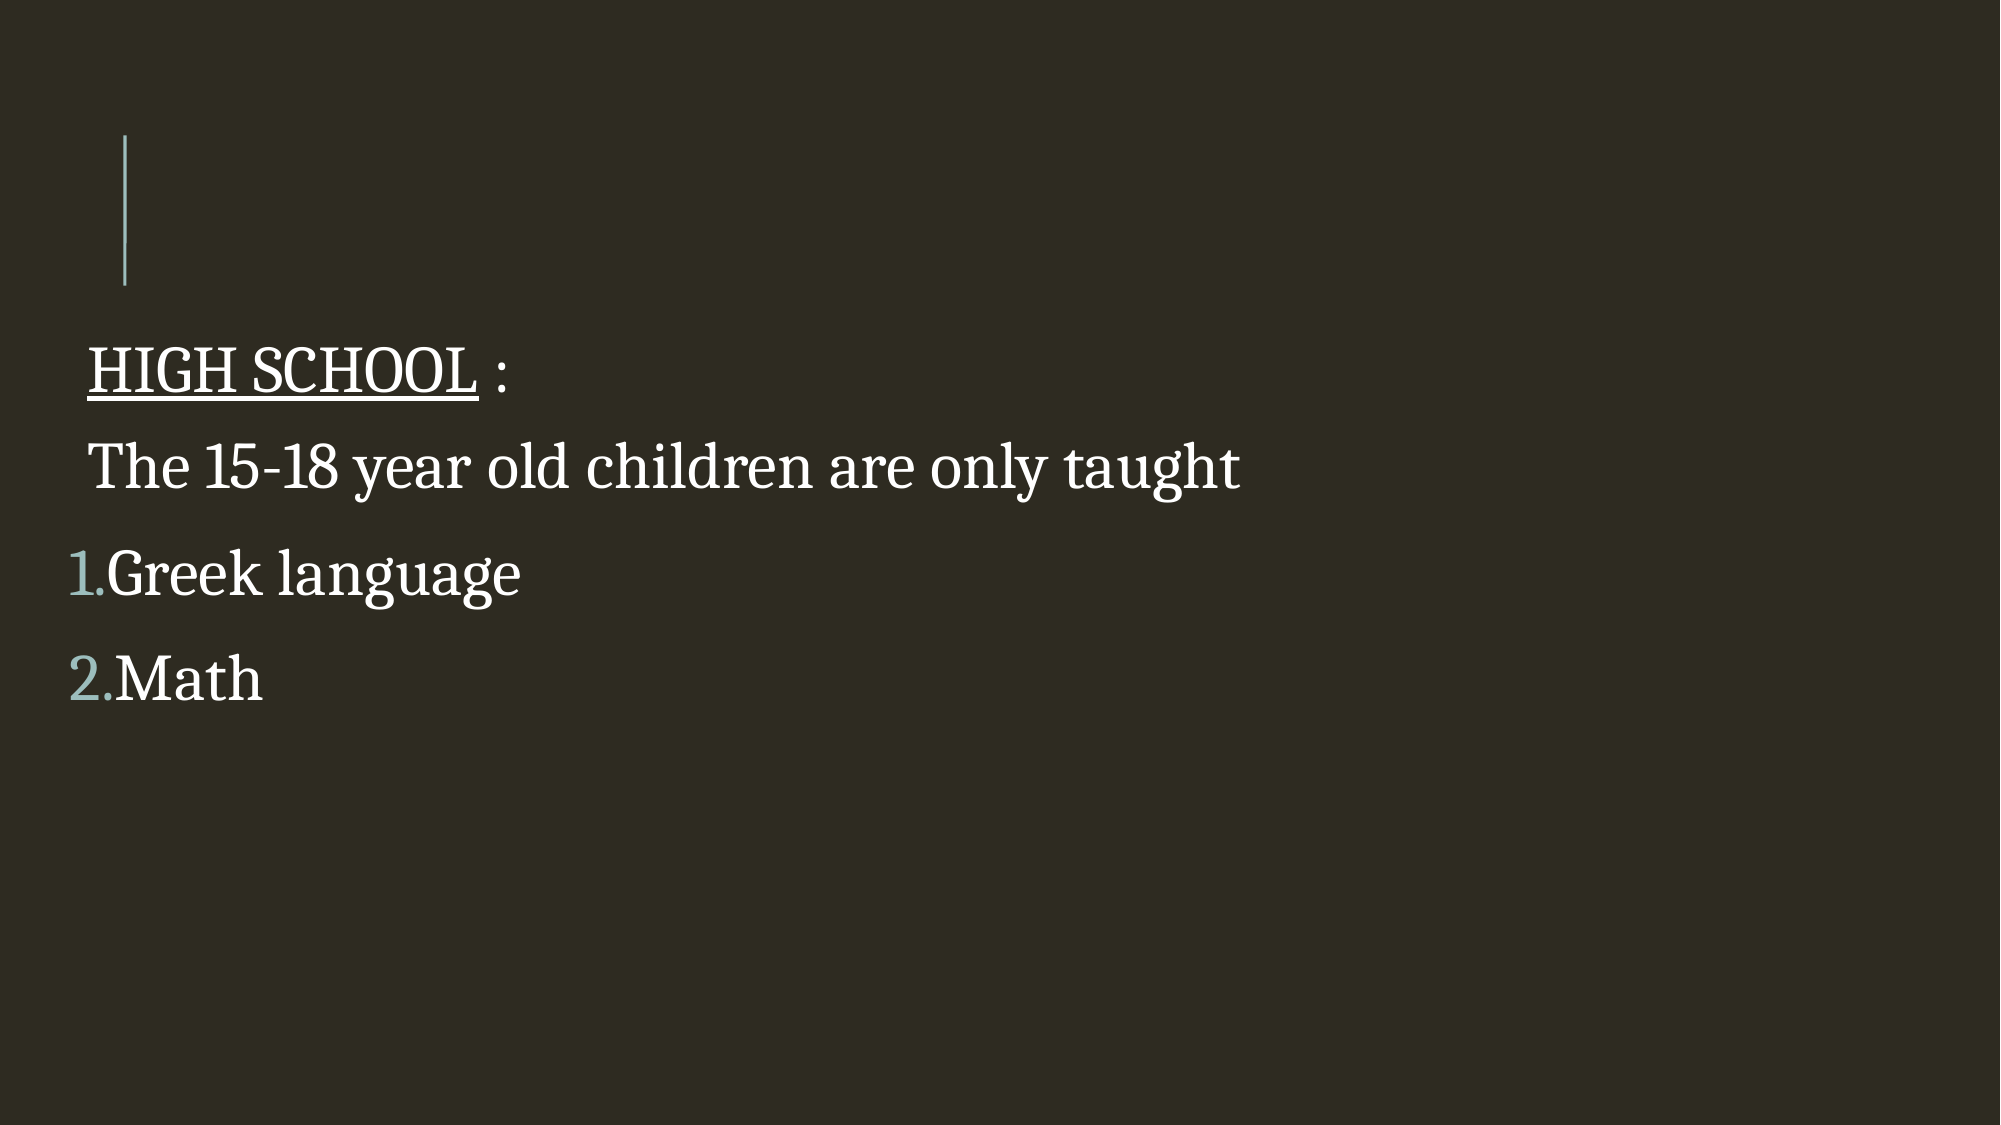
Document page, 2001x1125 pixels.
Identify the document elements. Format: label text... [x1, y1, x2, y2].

list HIGH SCHOOL : The 15-18 year old children are only taught Greek language Math [62, 326, 1781, 1081]
